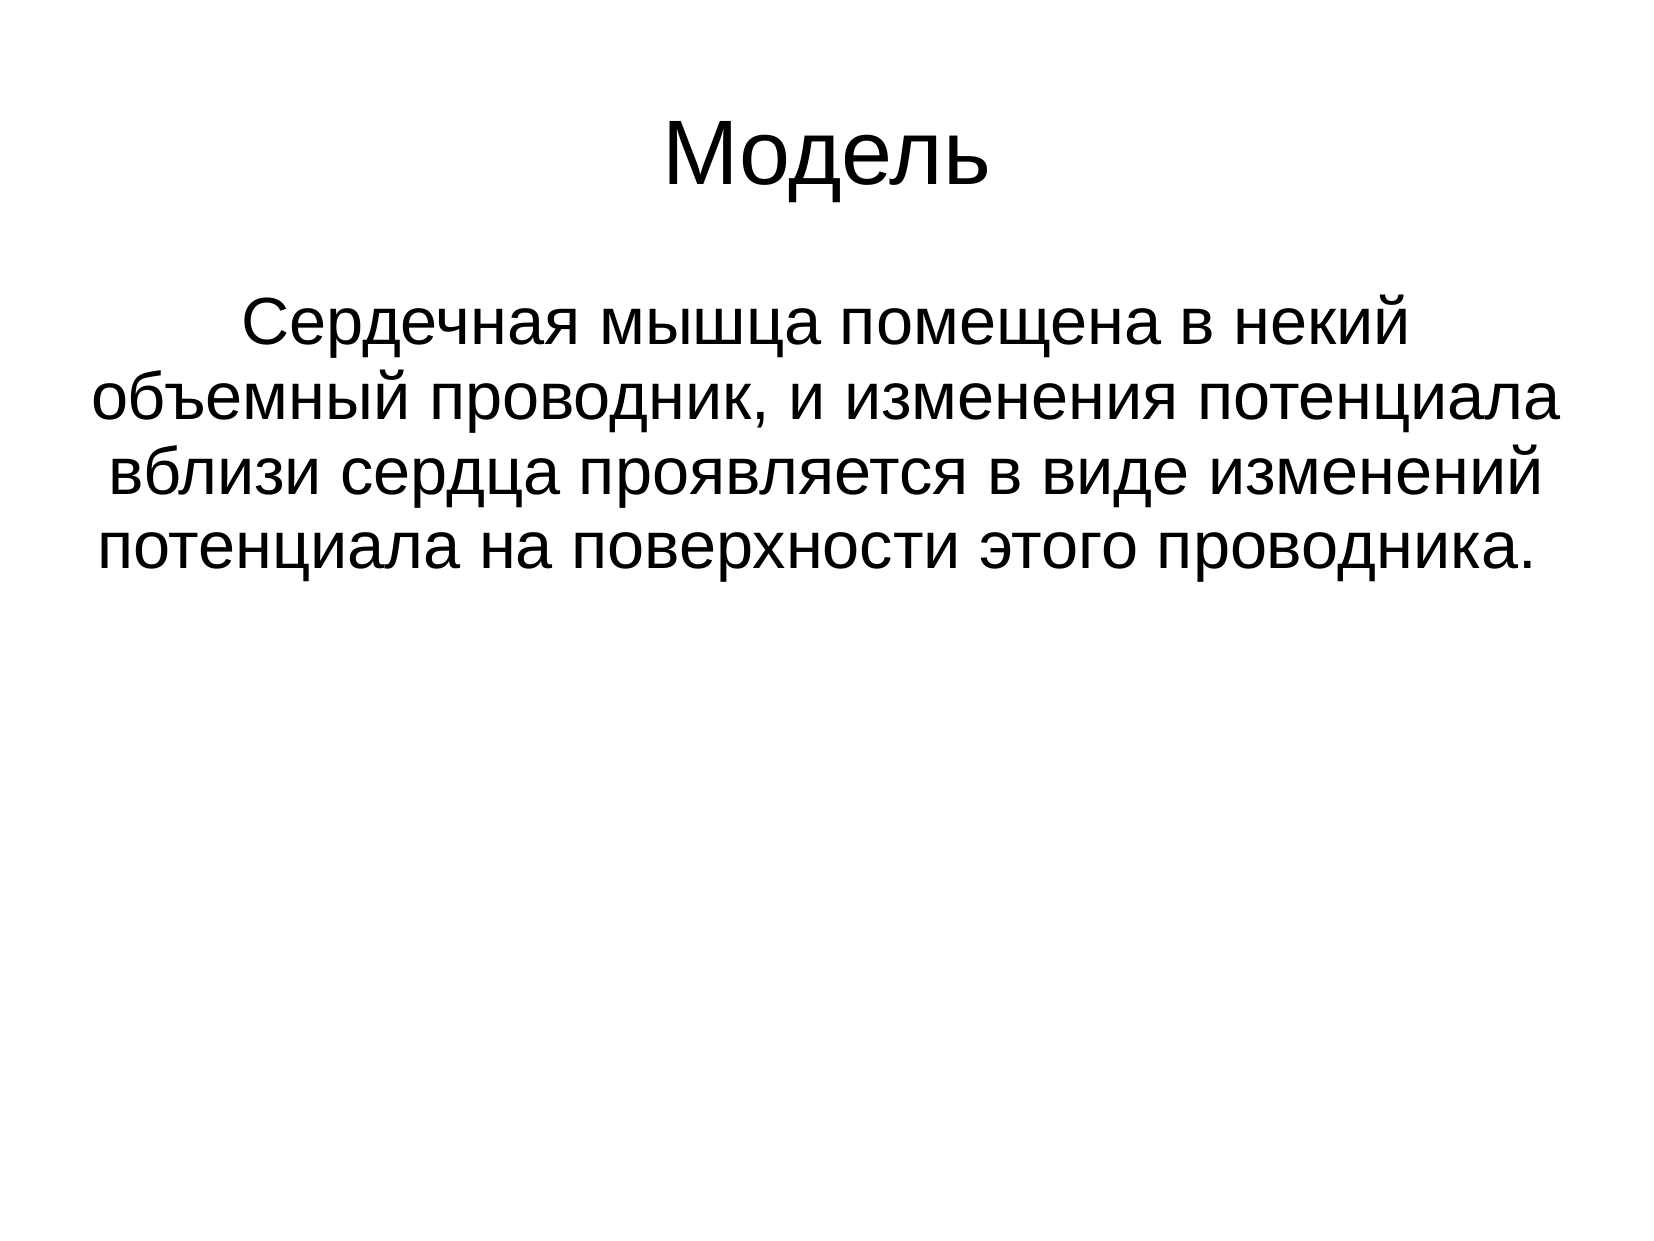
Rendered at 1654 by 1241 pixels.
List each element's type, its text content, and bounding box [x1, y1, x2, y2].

subtitle Сердечная мышца помещена в некий объемный проводник, и изменения потенциала вблизи сердца проявляется в виде изменений потенциала на поверхности этого проводника. [82, 224, 1571, 643]
title Модель [82, 49, 1571, 224]
